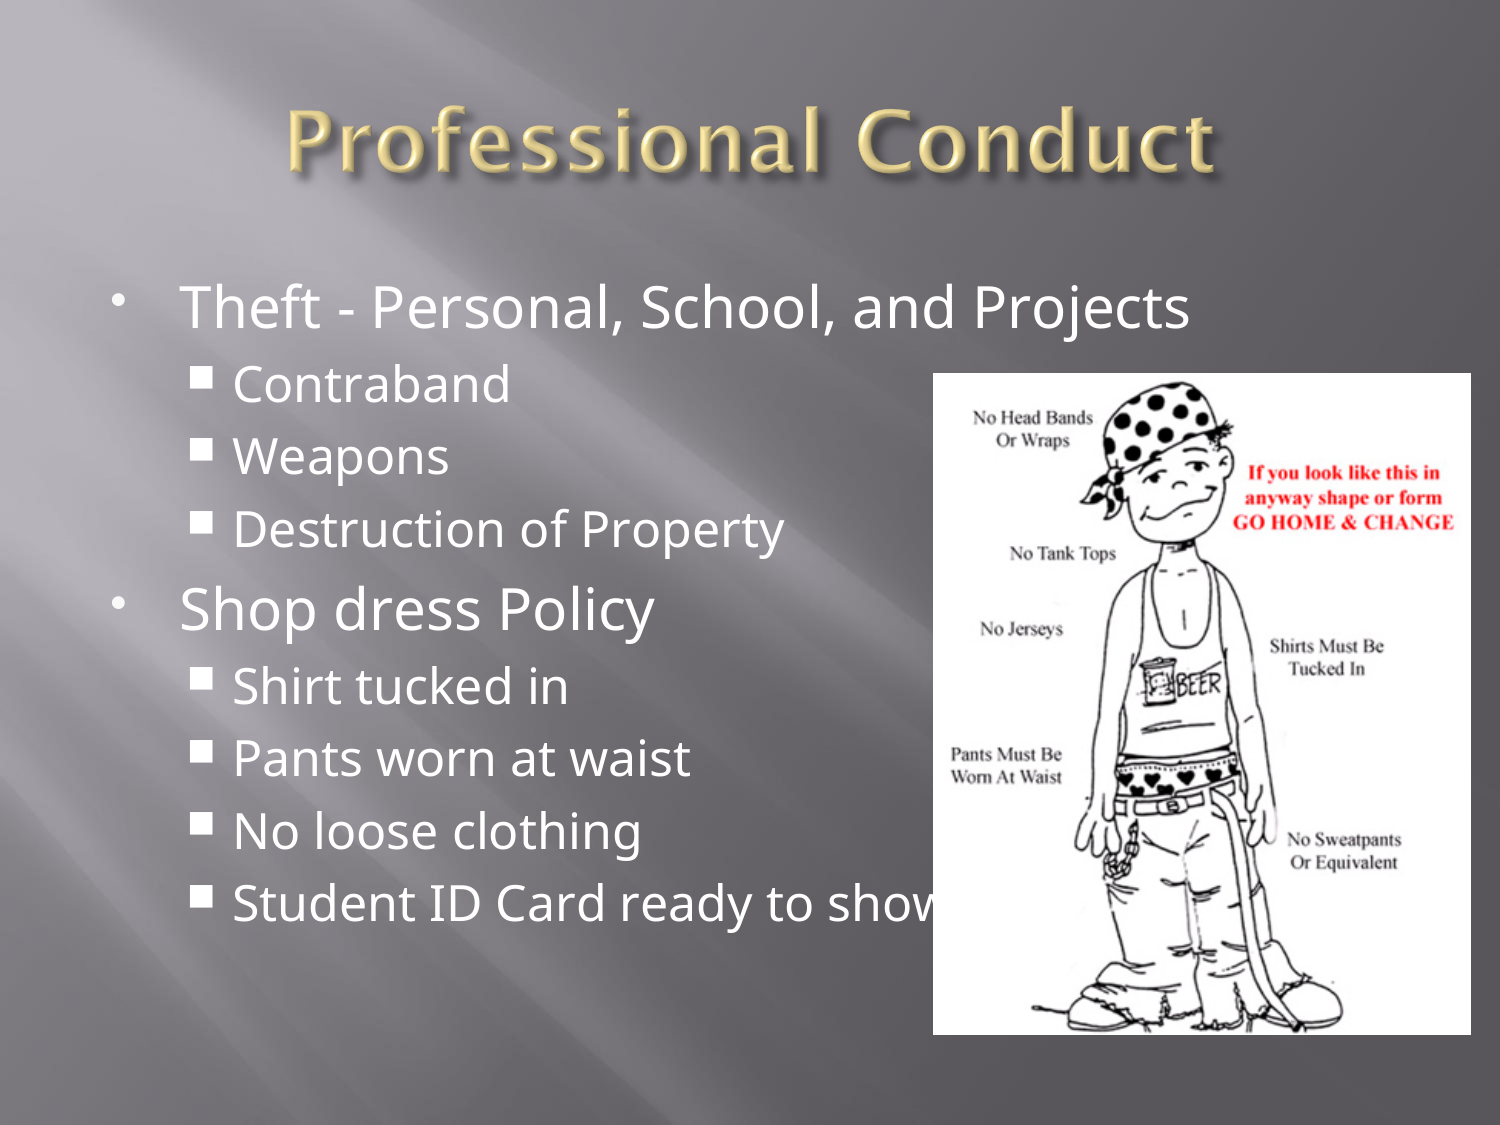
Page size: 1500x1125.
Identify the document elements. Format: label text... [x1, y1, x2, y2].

text_box [75, 45, 1426, 265]
picture [0, 0, 1500, 1125]
list Theft - Personal, School, and Projects Contraband Weapons Destruction of Property Shop dress Policy Shirt tucked in Pants worn at waist No loose clothing Student ID Card ready to show [75, 262, 1317, 1035]
